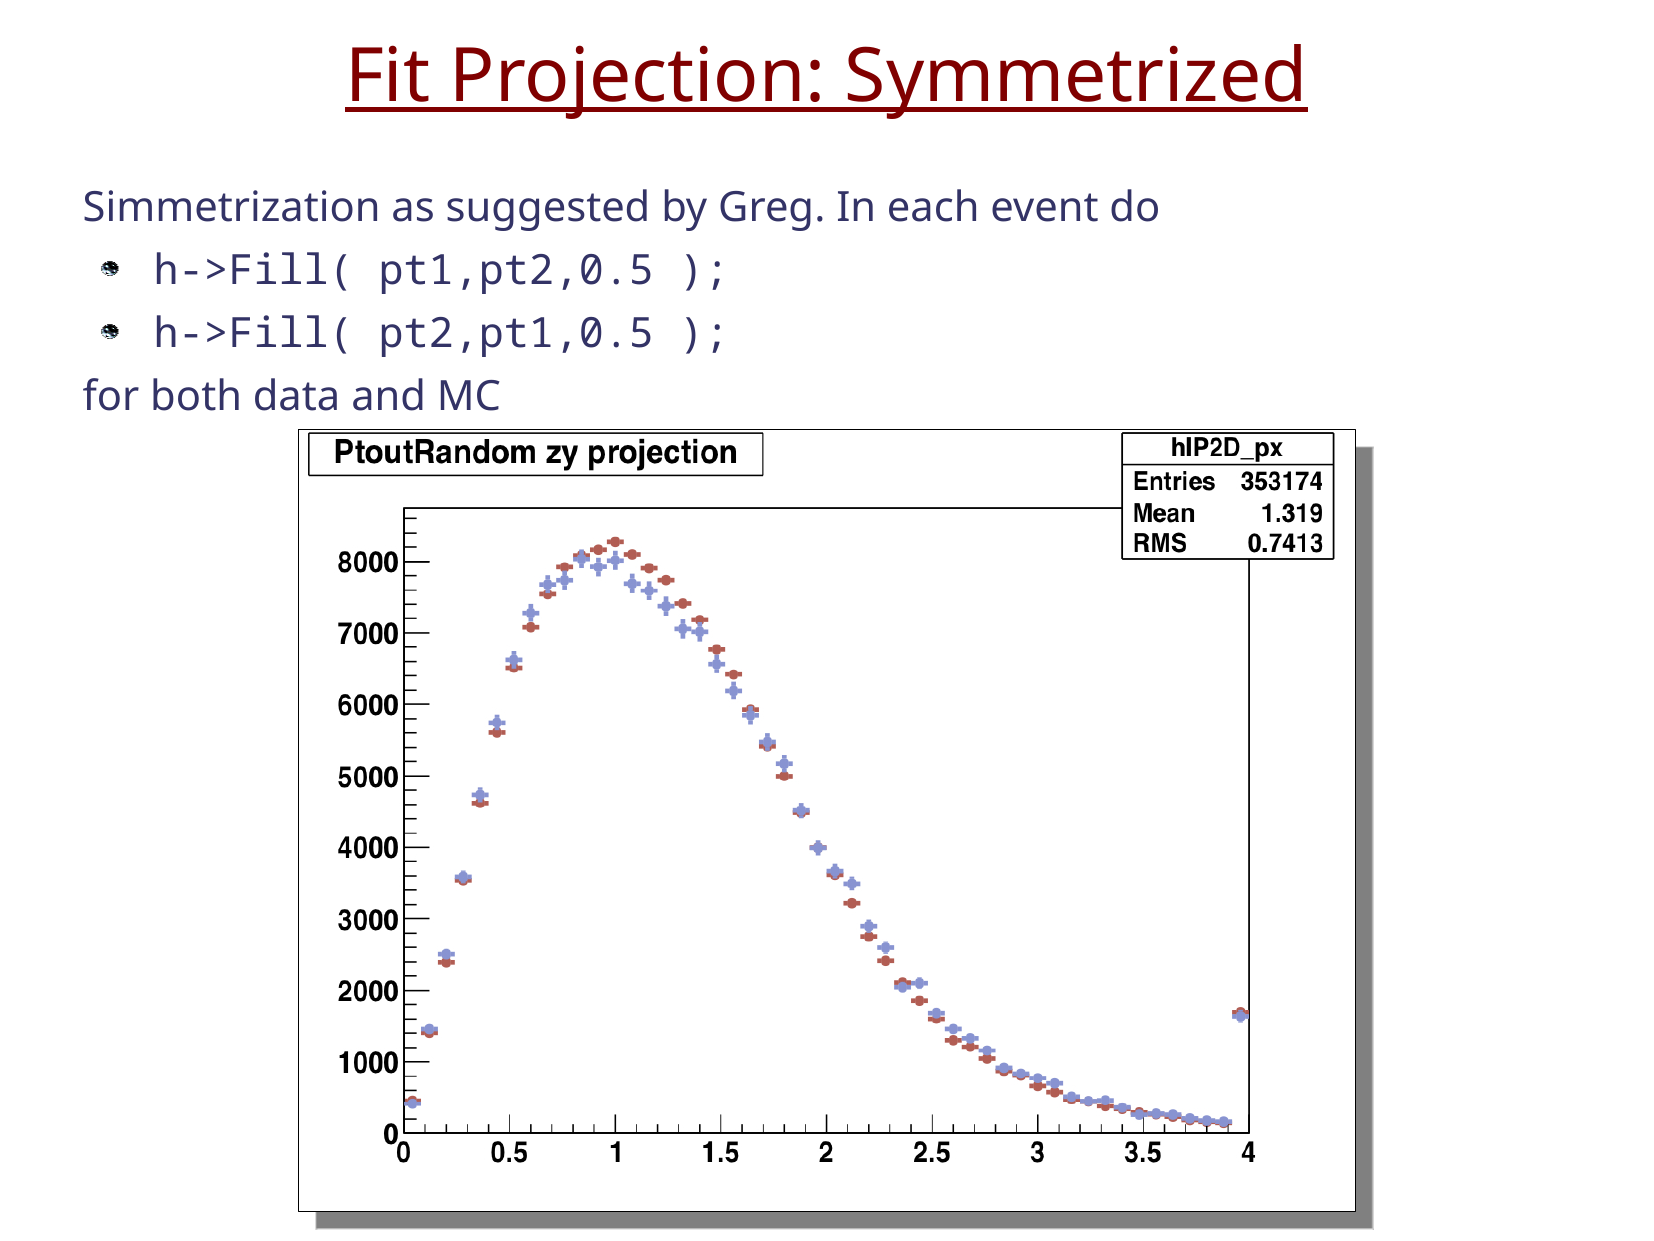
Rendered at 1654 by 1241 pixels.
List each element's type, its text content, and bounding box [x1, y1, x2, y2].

list Simmetrization as suggested by Greg. In each event do h->Fill( pt1,pt2,0.5 ); h->Fill( pt2,pt1,0.5 ); for both data and MC [82, 177, 1571, 532]
picture [298, 532, 1355, 1211]
title Fit Projection: Symmetrized [129, 13, 1524, 130]
